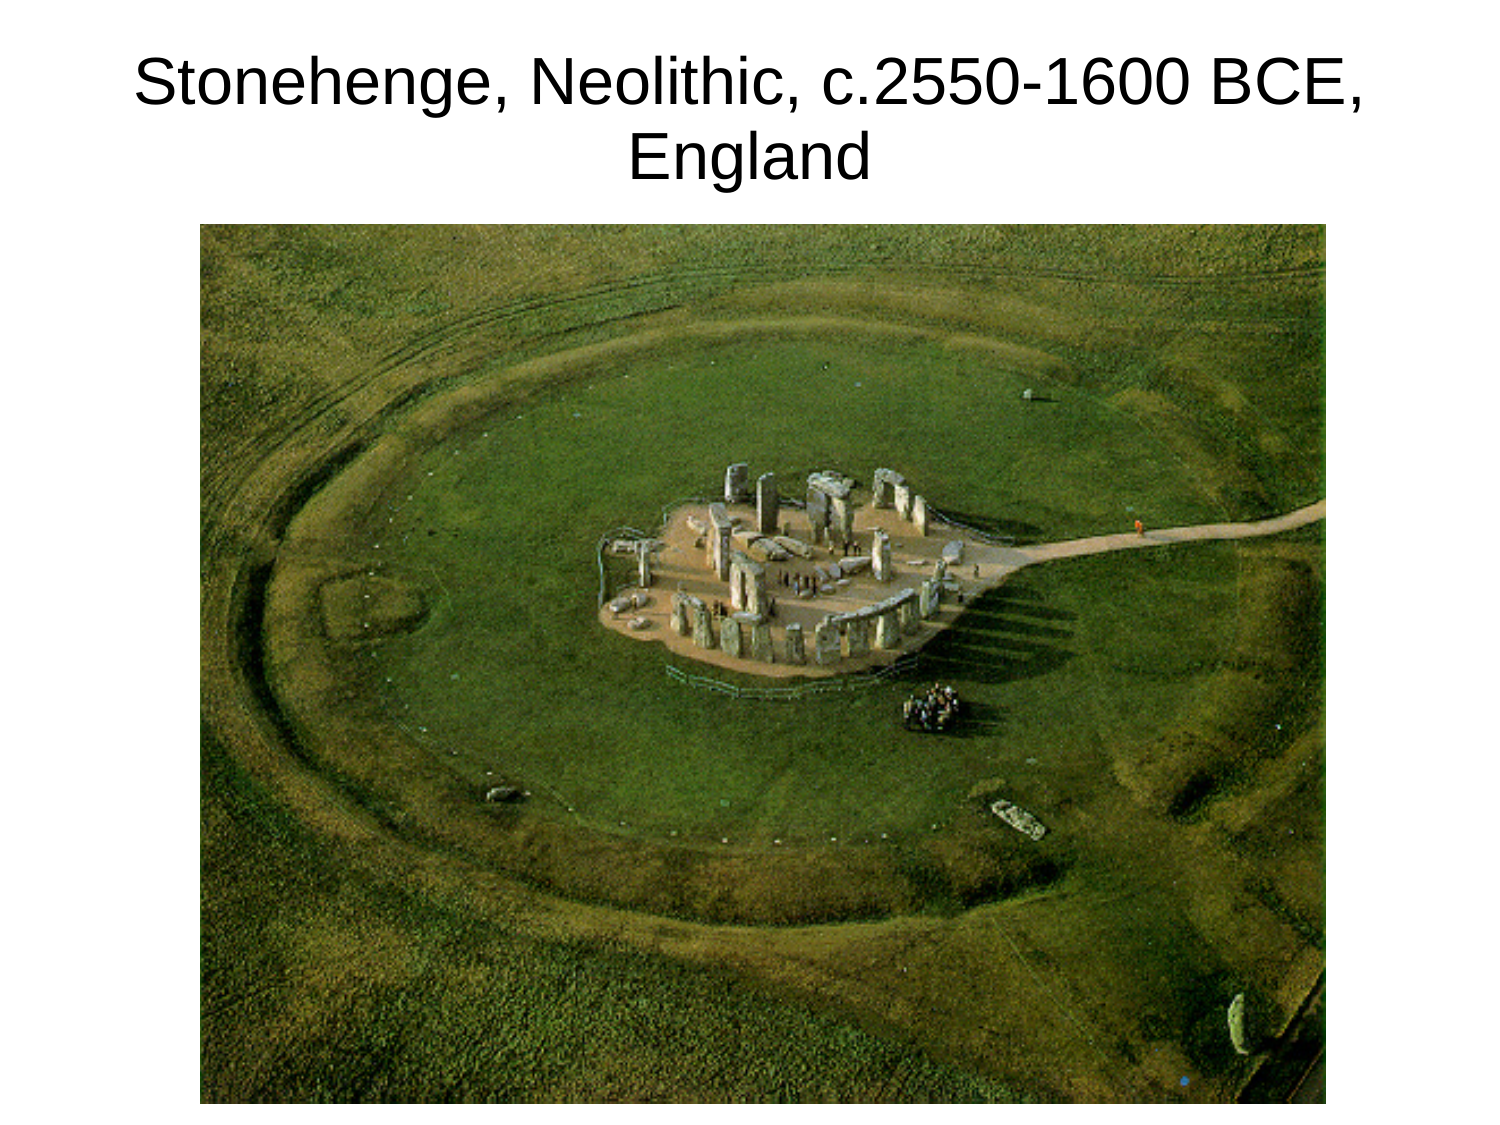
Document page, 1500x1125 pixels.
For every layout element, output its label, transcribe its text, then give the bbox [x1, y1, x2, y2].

title Stonehenge, Neolithic, c.2550-1600 BCE, England [0, 24, 1500, 213]
picture [200, 224, 1326, 1104]
